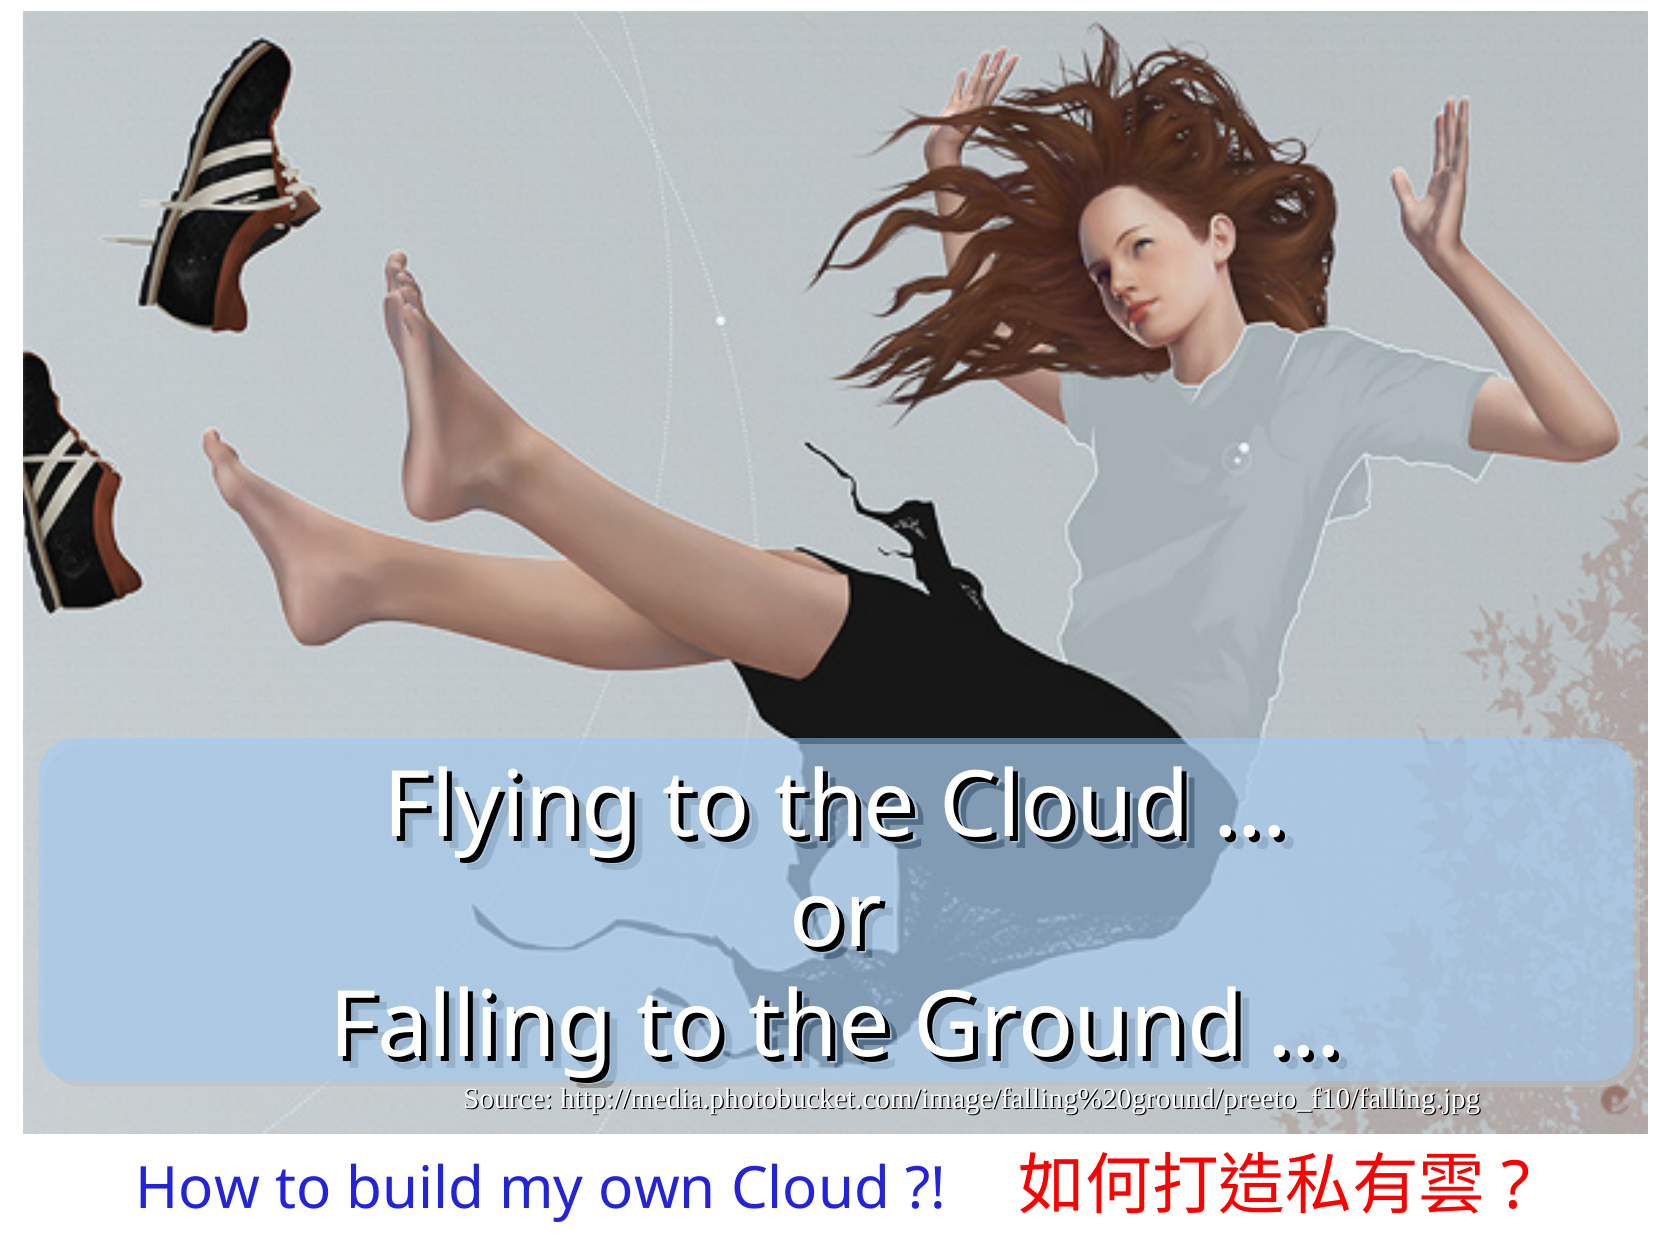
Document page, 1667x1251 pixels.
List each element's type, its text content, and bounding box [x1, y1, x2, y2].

text_box Source: http://media.photobucket.com/image/falling%20ground/preeto_f10/falling.jpg [307, 1071, 1638, 1132]
text_box Flying to the Cloud ... or Falling to the Ground ... [38, 738, 1634, 1081]
text_box How to build my own Cloud ?! 如何打造私有雲? [0, 1134, 1667, 1251]
picture [23, 11, 1648, 1134]
